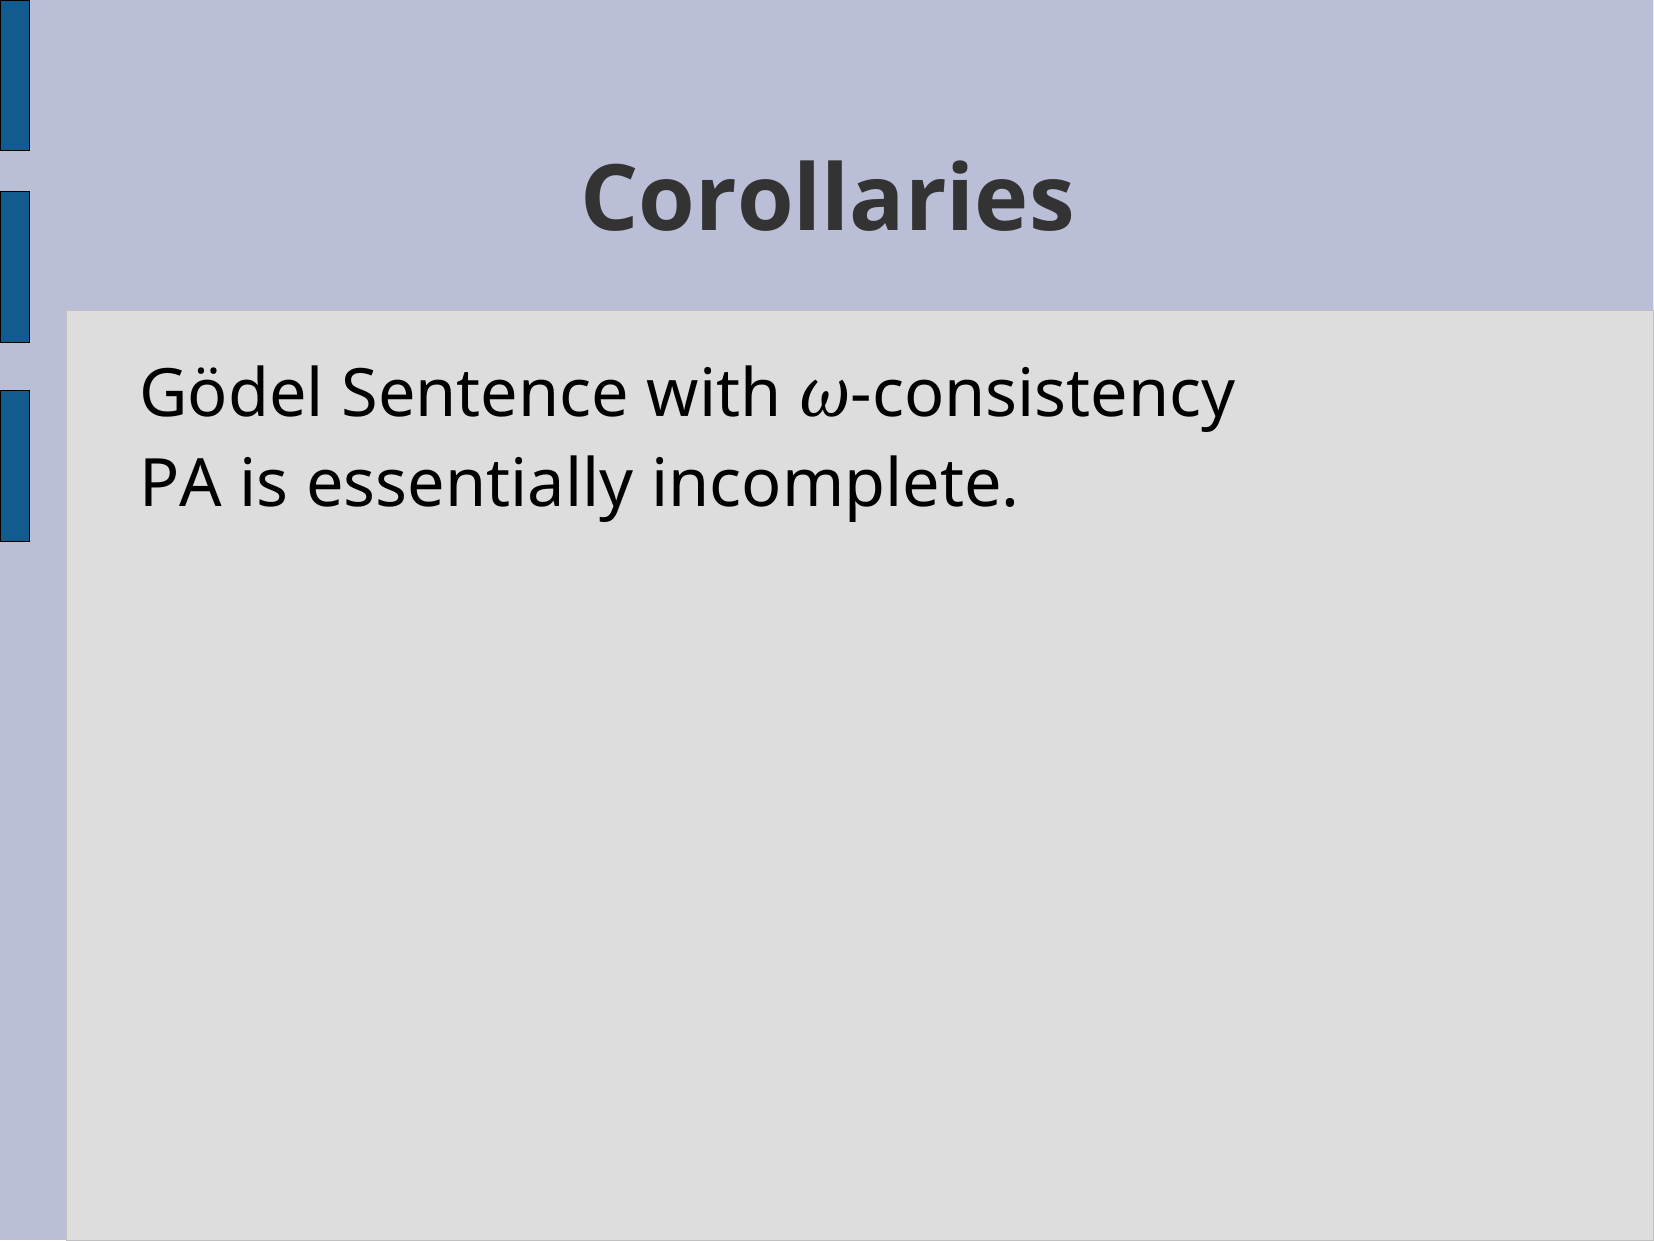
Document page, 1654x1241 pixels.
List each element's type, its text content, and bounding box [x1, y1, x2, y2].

title Corollaries [121, 91, 1534, 299]
list Gödel Sentence with ω-consistency PA is essentially incomplete. [121, 344, 1534, 1127]
